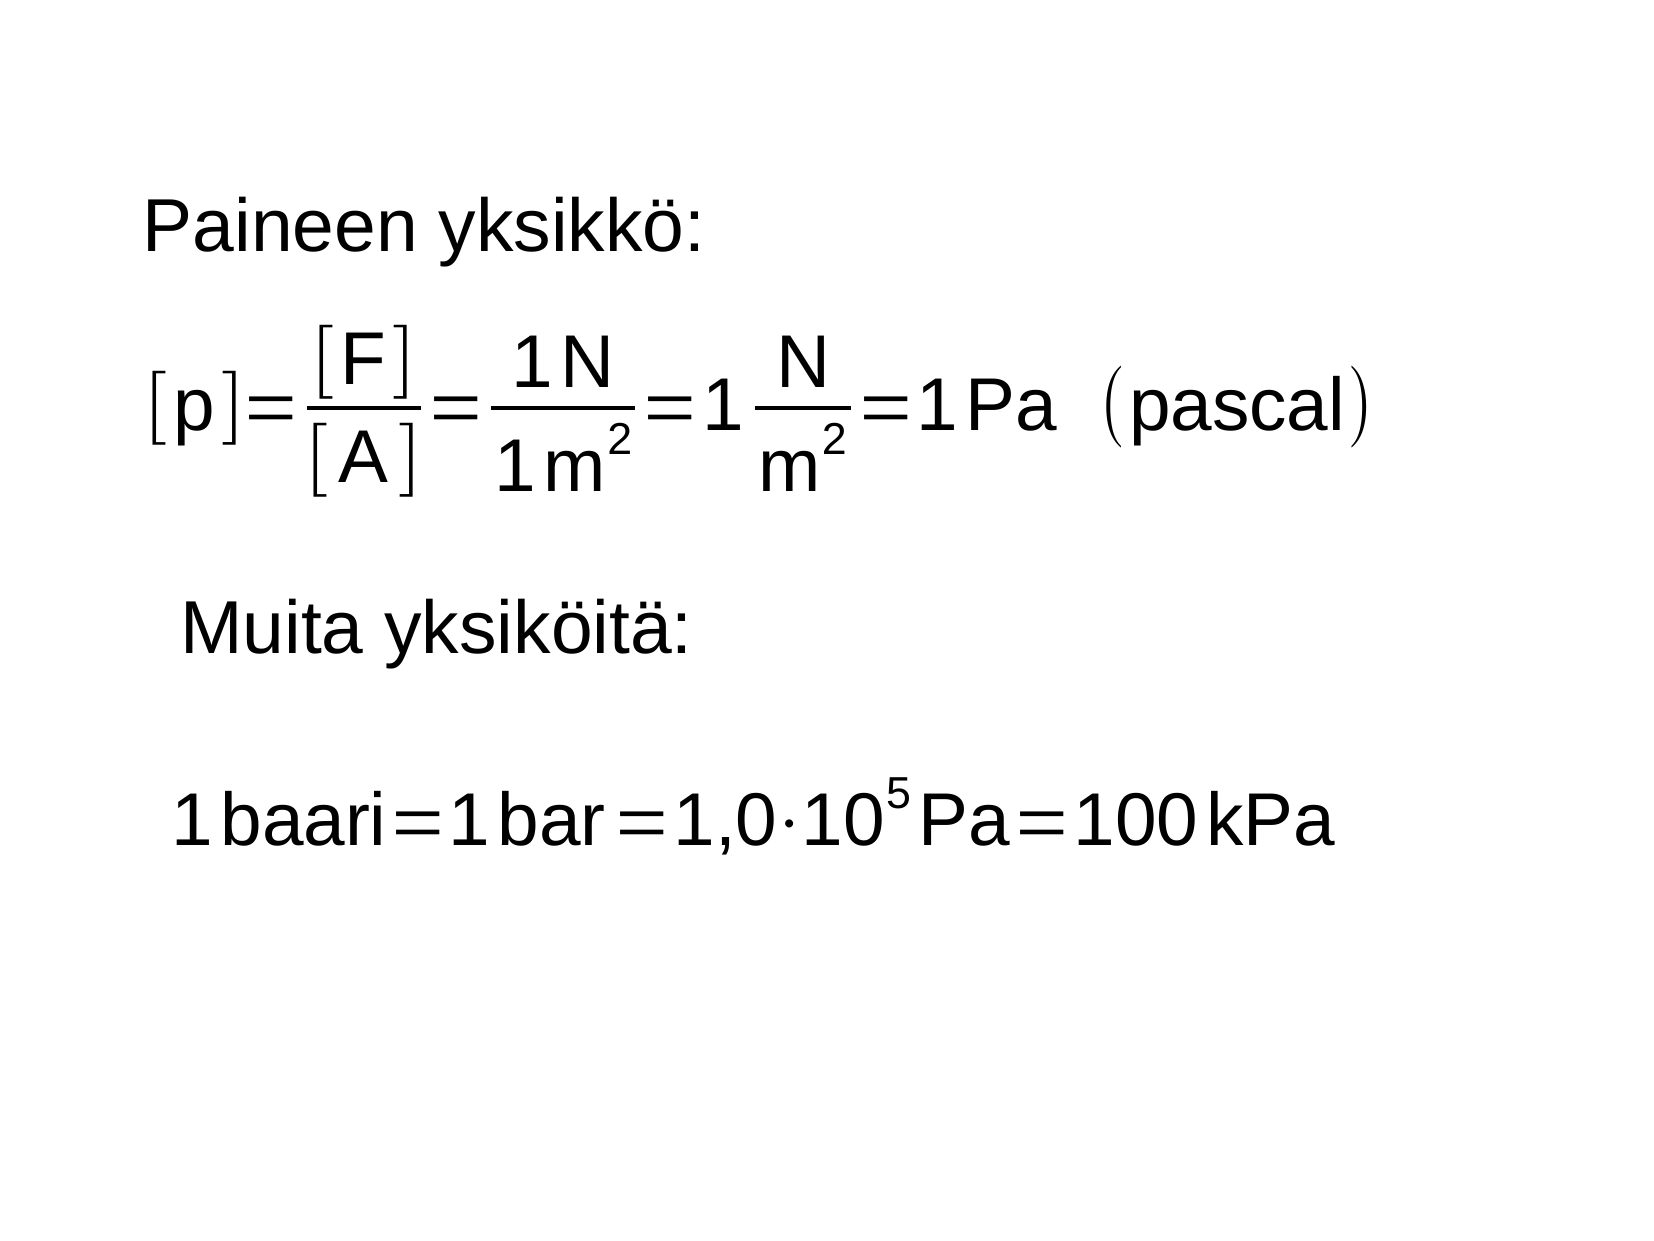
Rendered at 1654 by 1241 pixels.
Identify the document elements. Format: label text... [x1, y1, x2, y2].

text_box Muita yksiköitä: [165, 578, 732, 713]
chart [165, 767, 1342, 862]
text_box Paineen yksikkö: [127, 177, 721, 276]
chart [141, 316, 1380, 508]
